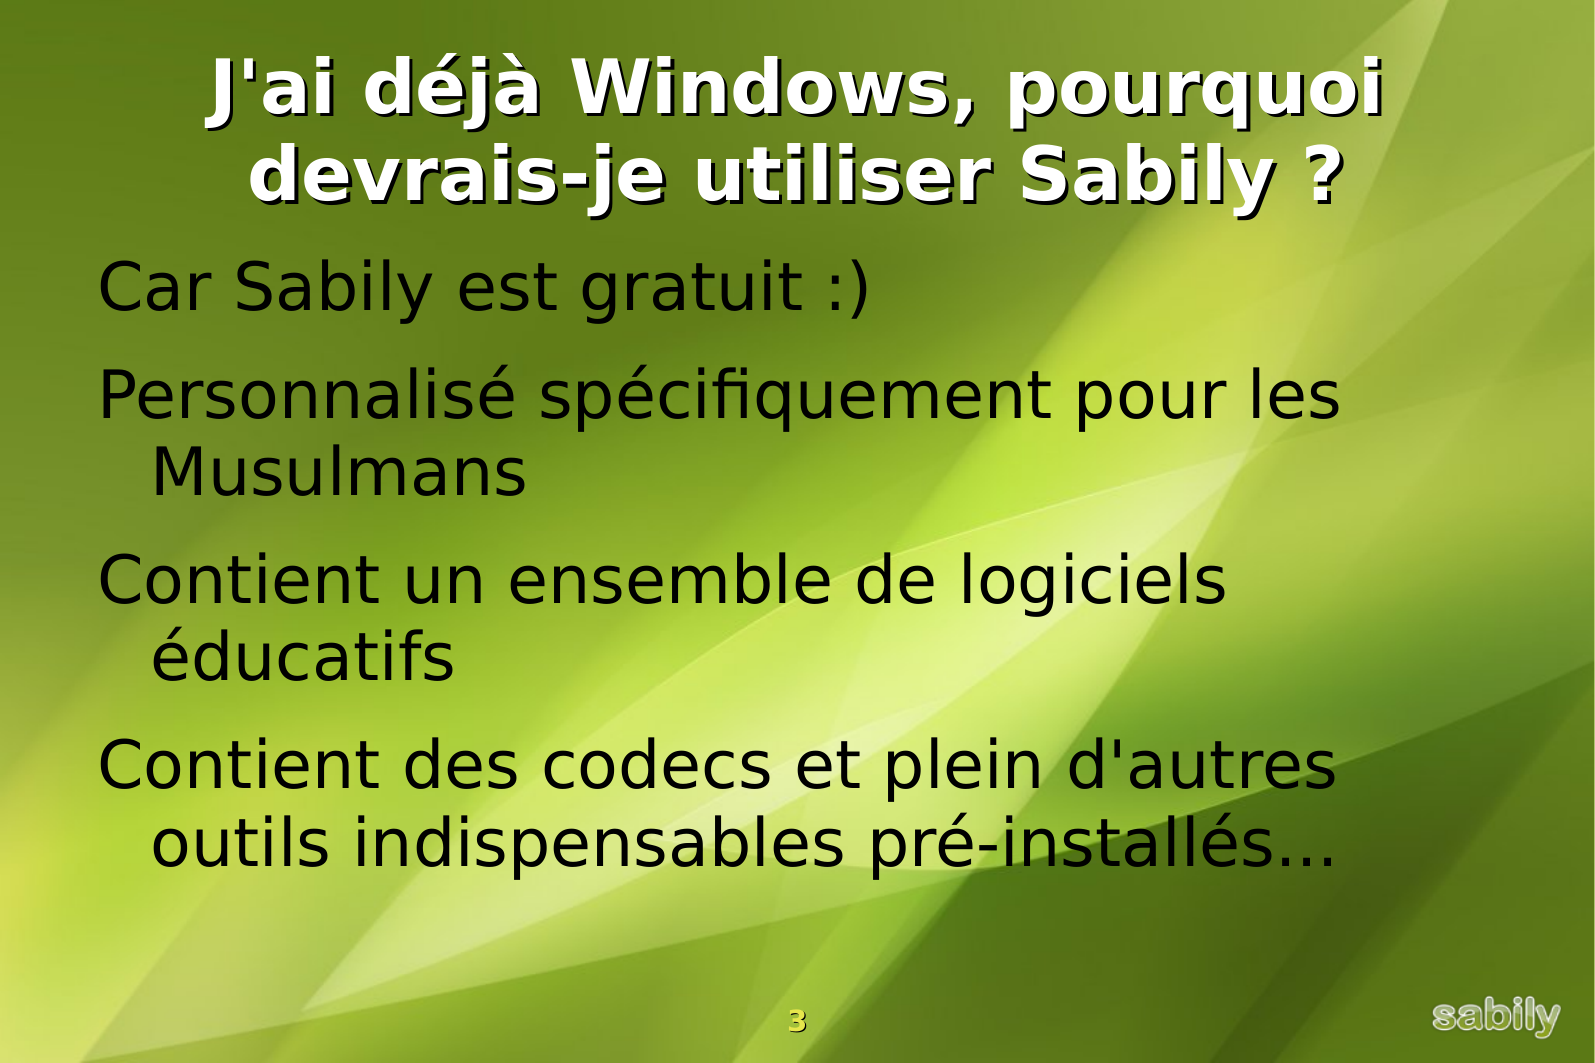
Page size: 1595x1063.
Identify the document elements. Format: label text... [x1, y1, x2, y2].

picture [0, 0, 1595, 1063]
title J'ai déjà Windows, pourquoi devrais-je utiliser Sabily ? [79, 43, 1515, 219]
list Car Sabily est gratuit :) Personnalisé spécifiquement pour les Musulmans Contient un ensemble de logiciels éducatifs Contient des codecs et plein d'autres outils indispensables pré-installés... [79, 248, 1515, 936]
